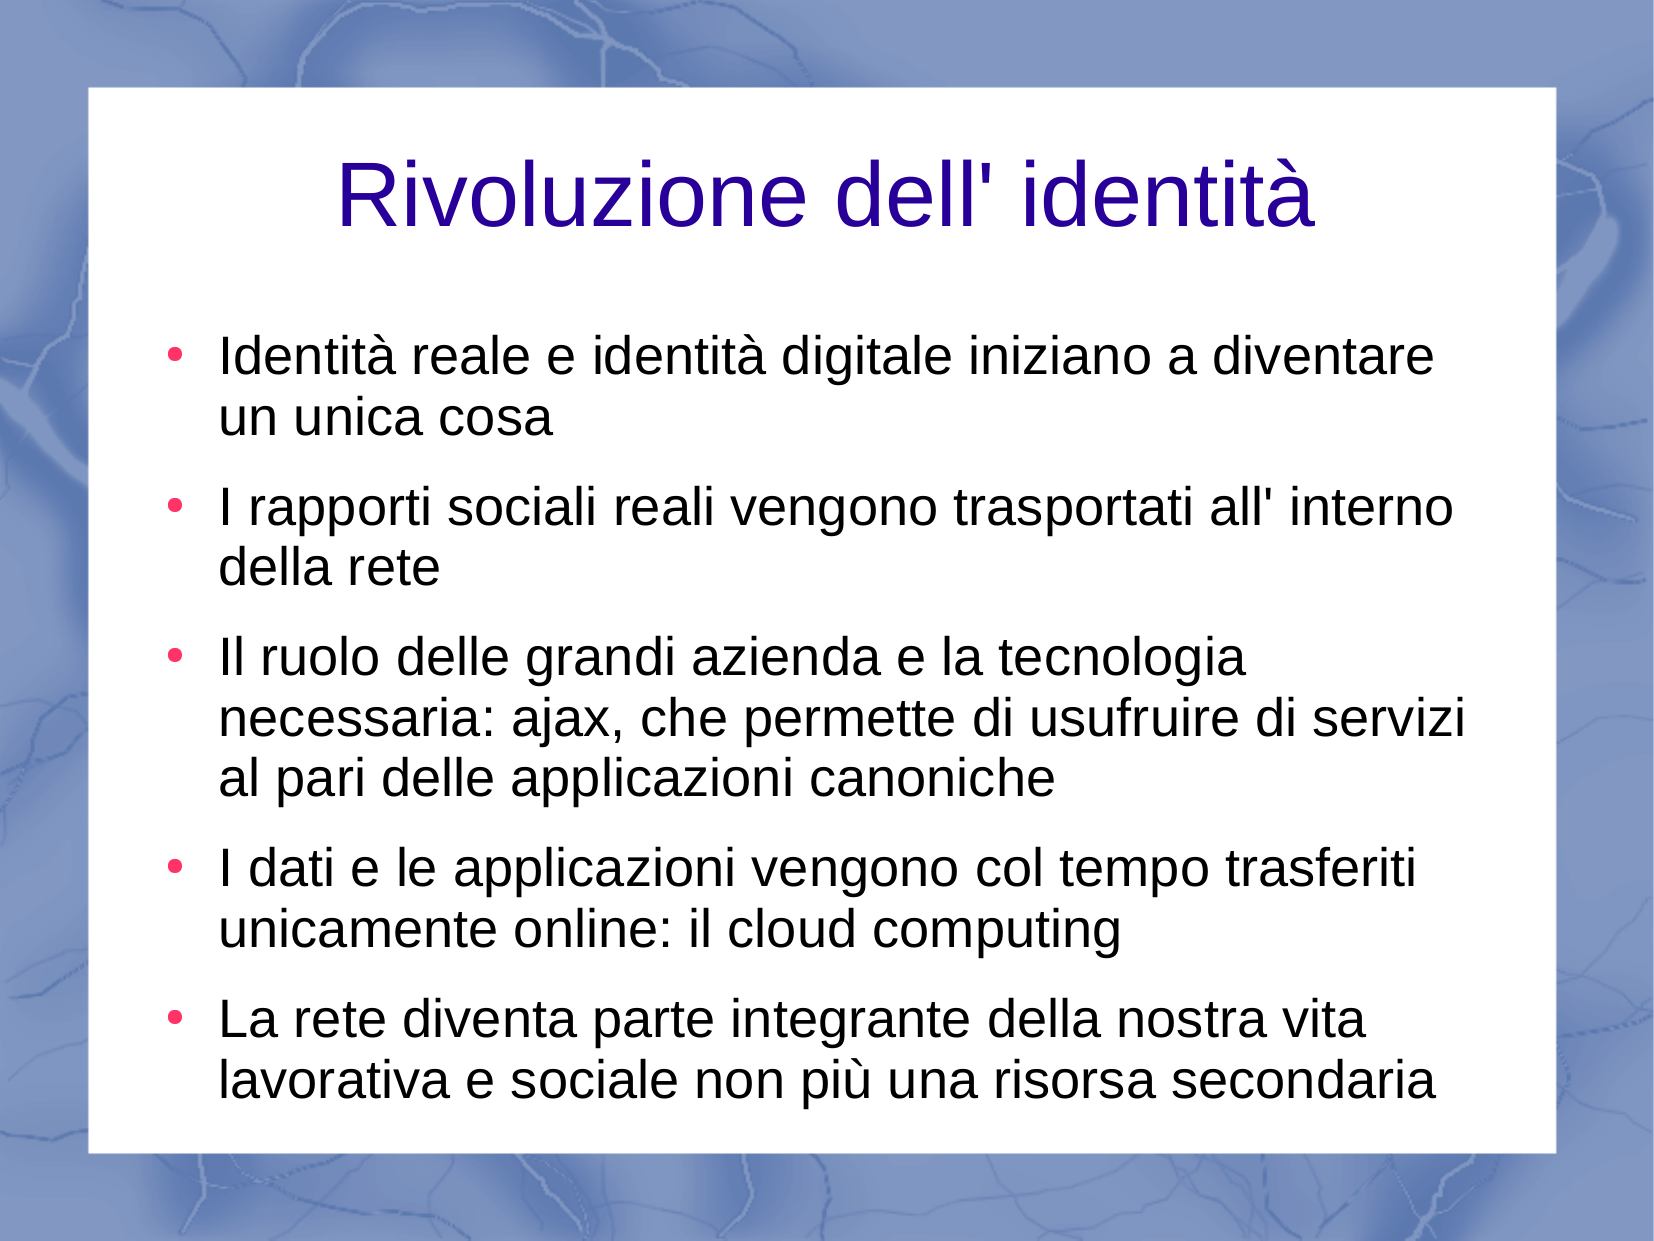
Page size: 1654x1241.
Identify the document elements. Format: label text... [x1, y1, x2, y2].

title Rivoluzione dell' identità [118, 98, 1536, 291]
picture [0, 0, 1654, 1241]
list Identità reale e identità digitale iniziano a diventare un unica cosa I rapporti sociali reali vengono trasportati all' interno della rete Il ruolo delle grandi azienda e la tecnologia necessaria: ajax, che permette di usufruire di servizi al pari delle applicazioni canoniche I dati e le applicazioni vengono col tempo trasferiti unicamente online: il cloud computing La rete diventa parte integrante della nostra vita lavorativa e sociale non più una risorsa secondaria [147, 325, 1506, 1130]
